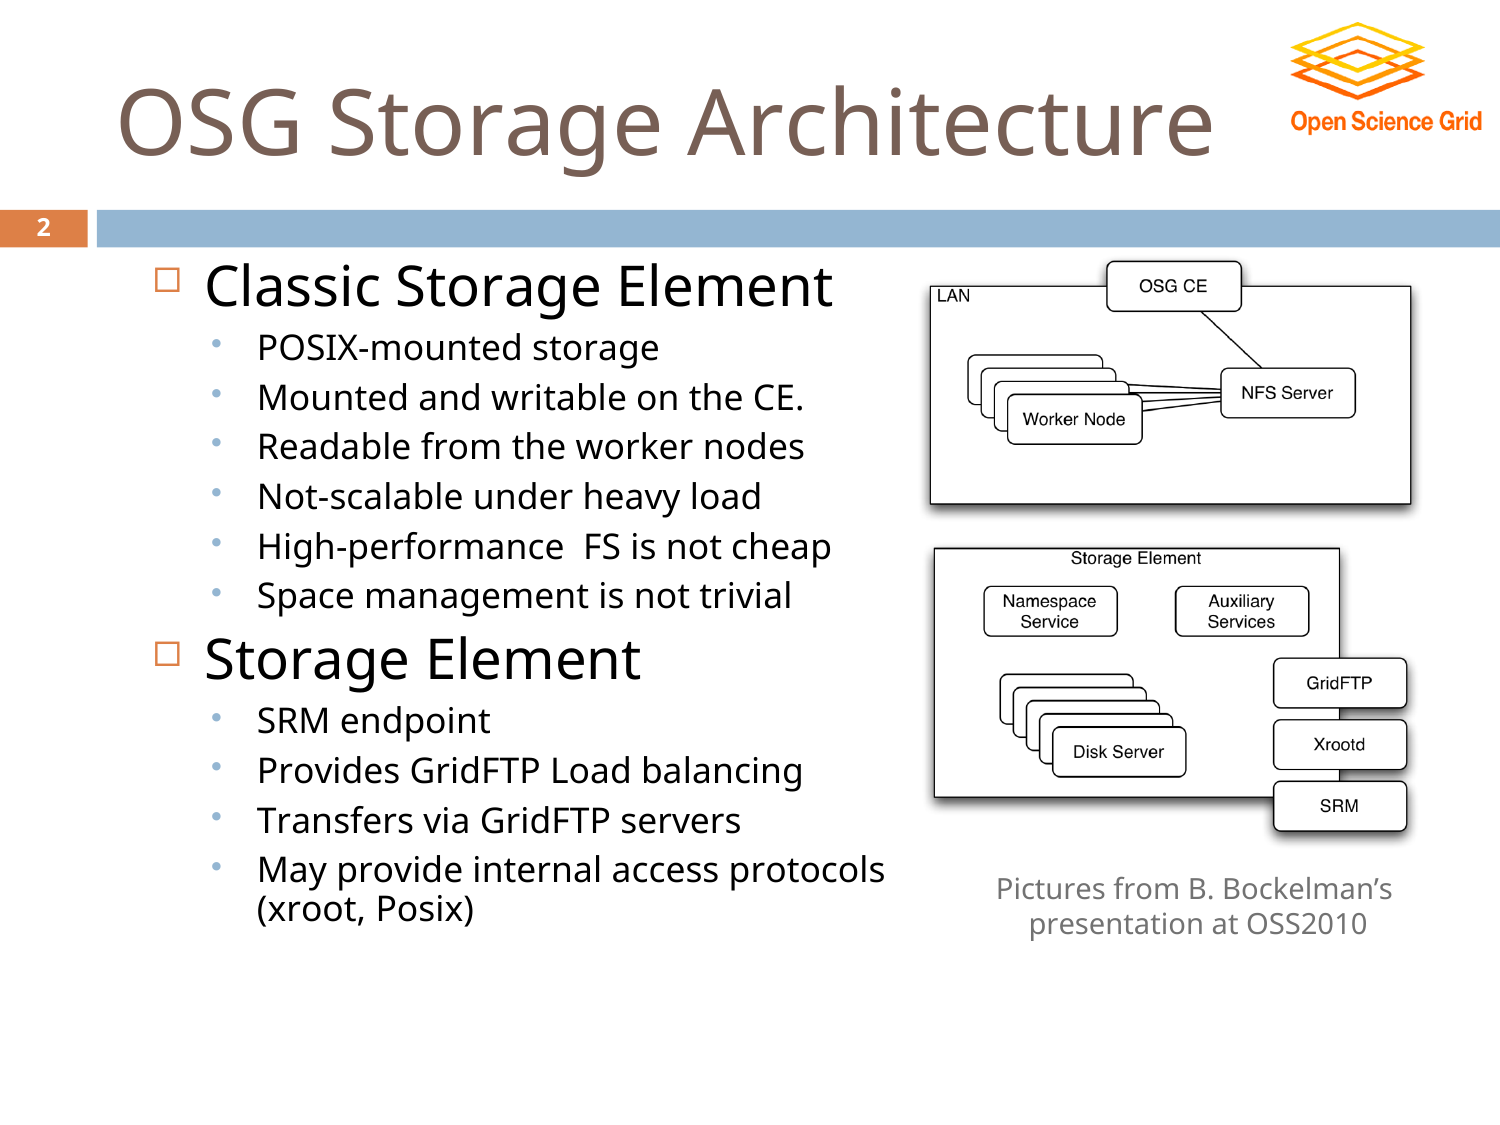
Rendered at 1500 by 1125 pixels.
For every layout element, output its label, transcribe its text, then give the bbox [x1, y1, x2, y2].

text_box <number> [0, 208, 88, 249]
text_box OSG Storage Architecture [100, 37, 1439, 201]
text_box Classic Storage Element POSIX-mounted storage Mounted and writable on the CE. Readable from the worker nodes Not-scalable under heavy load High-performance FS is not cheap Space management is not trivial Storage Element SRM endpoint Provides GridFTP Load balancing Transfers via GridFTP servers May provide internal access protocols (xroot, Posix) [137, 249, 938, 976]
text_box Pictures from B. Bockelman’s presentation at OSS2010 [980, 865, 1416, 948]
picture [1271, 0, 1500, 152]
picture [887, 237, 1452, 865]
